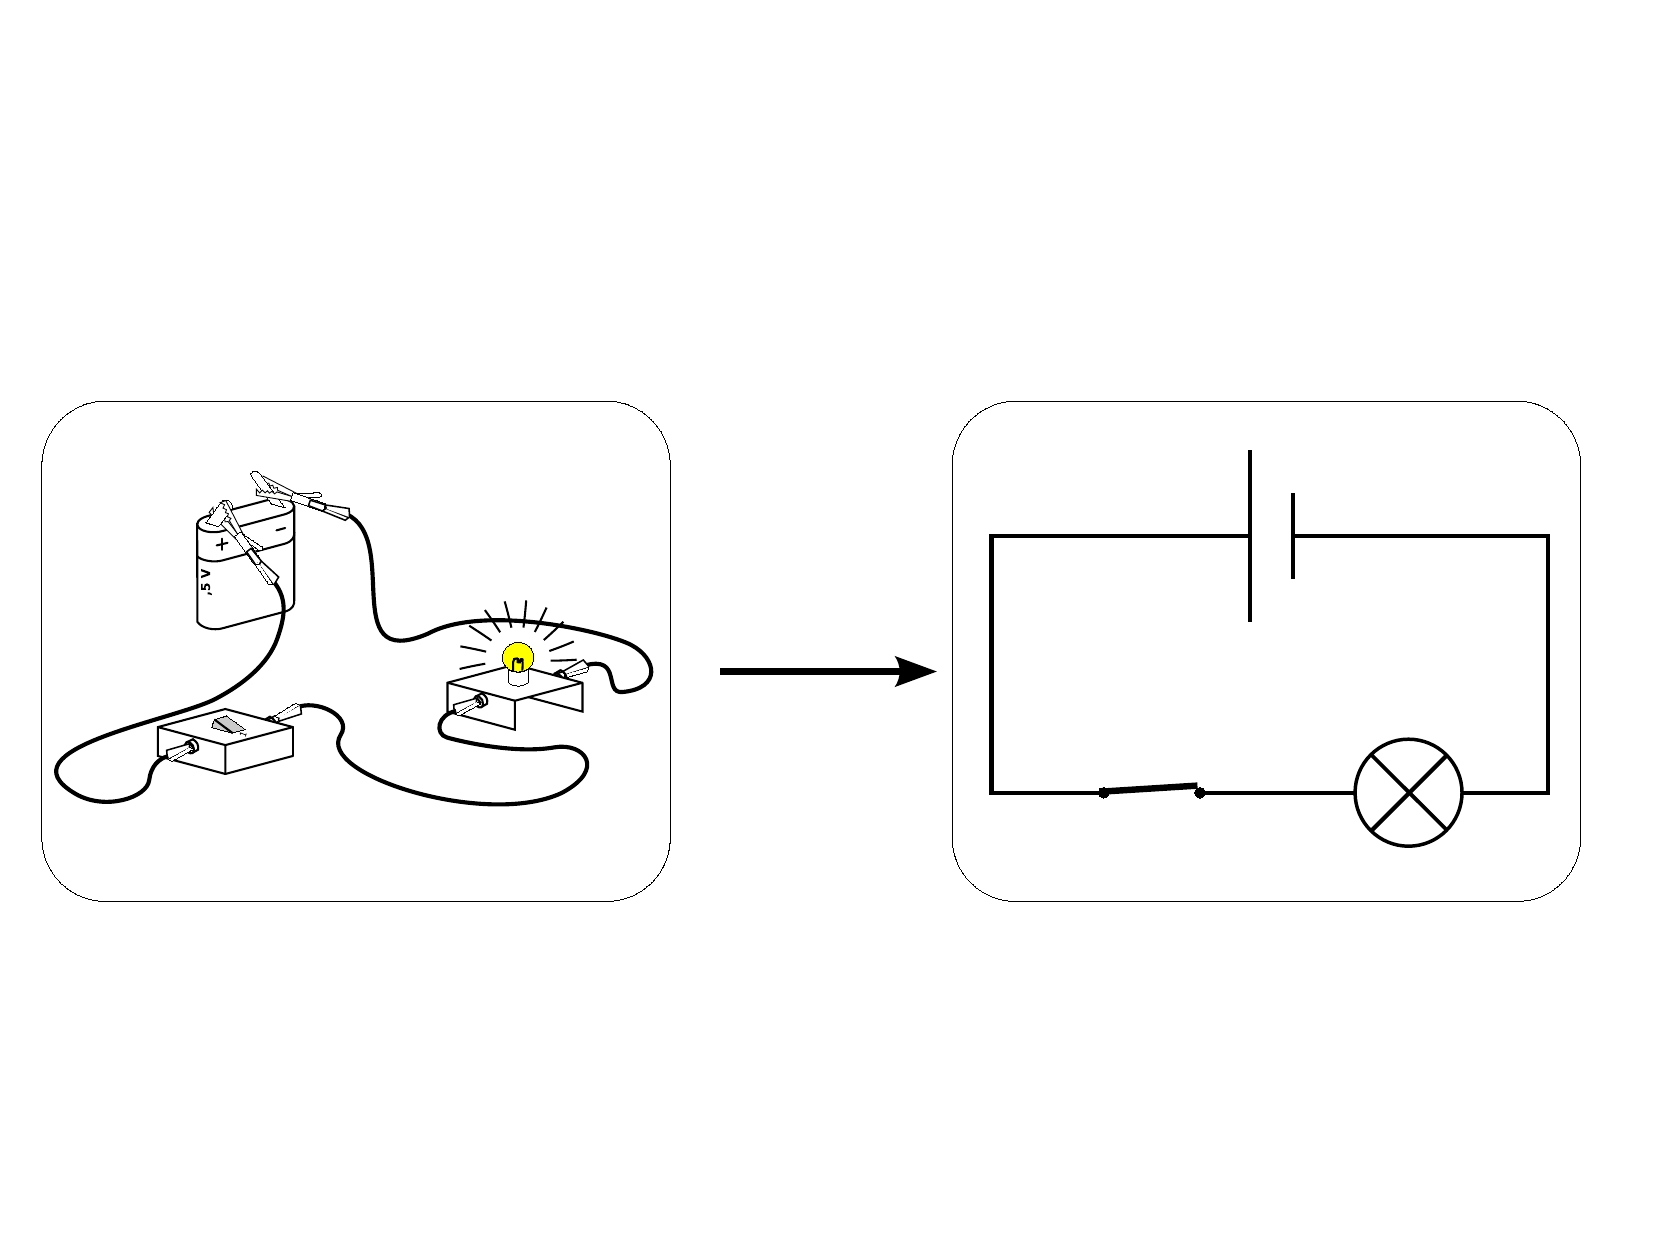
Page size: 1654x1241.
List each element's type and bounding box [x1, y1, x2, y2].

text_box [894, 655, 937, 688]
text_box [952, 401, 1581, 902]
text_box [41, 401, 671, 902]
